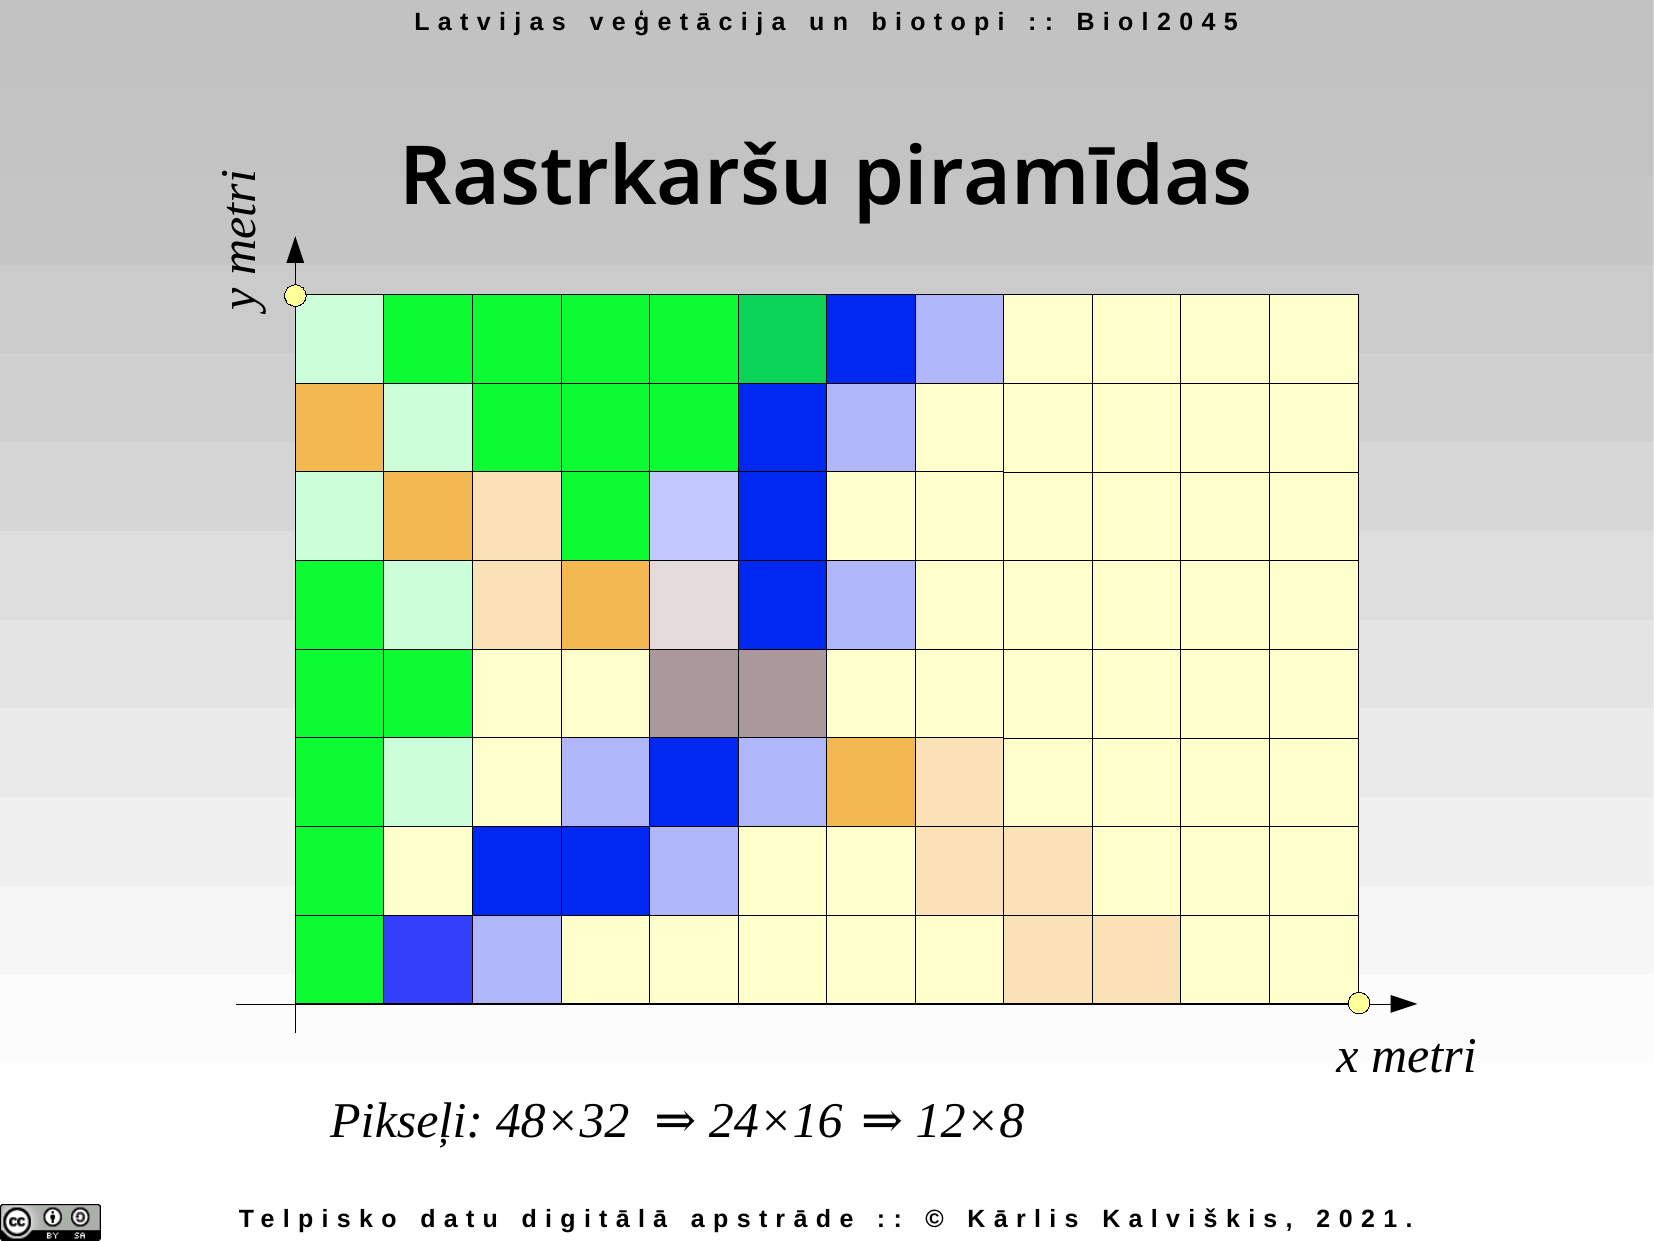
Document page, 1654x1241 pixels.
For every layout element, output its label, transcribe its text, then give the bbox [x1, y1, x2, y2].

text_box [284, 284, 1370, 1014]
text_box y metri [210, 169, 266, 311]
picture [0, 0, 1654, 1241]
title Rastrkaršu piramīdas [29, 49, 1625, 296]
text_box x metri [1336, 1028, 1478, 1084]
text_box ⇒ 24×16 [654, 1092, 855, 1149]
text_box ⇒ 12×8 [861, 1092, 1037, 1149]
text_box Pikseļi: 48×32 [330, 1092, 630, 1149]
